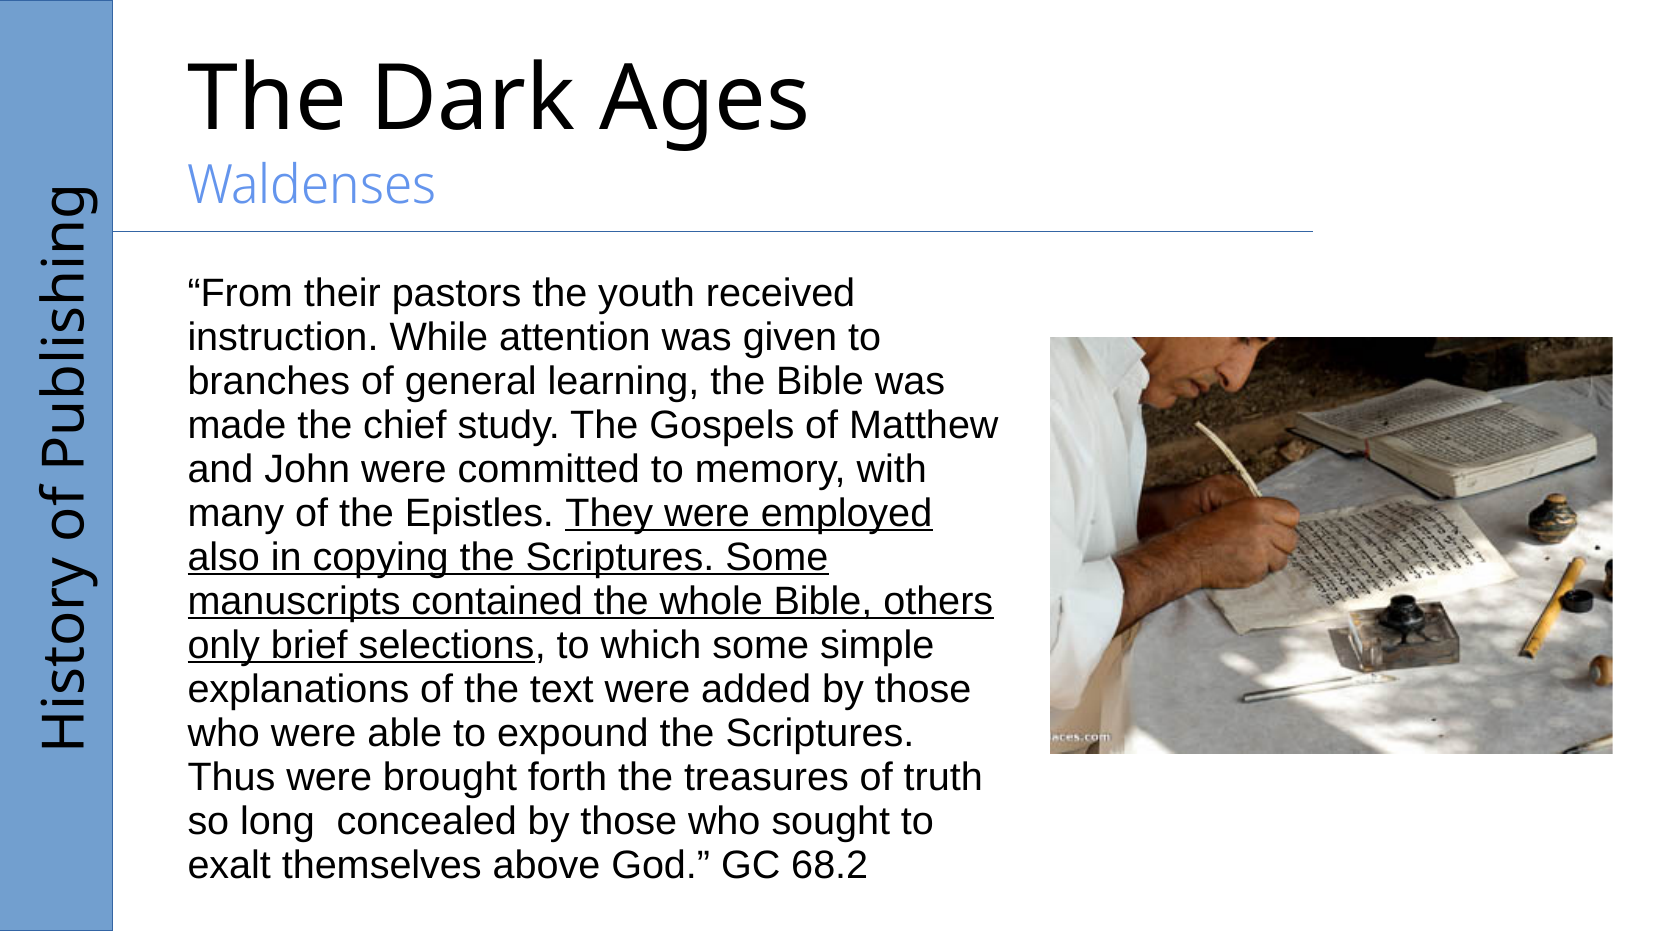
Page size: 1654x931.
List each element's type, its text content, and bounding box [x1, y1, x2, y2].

subtitle “From their pastors the youth received instruction. While attention was given to branches of general learning, the Bible was made the chief study. The Gospels of Matthew and John were committed to memory, with many of the Epistles. They were employed also in copying the Scriptures. Some manuscripts contained the whole Bible, others only brief selections, to which some simple explanations of the text were added by those who were able to expound the Scriptures. Thus were brought forth the treasures of truth so long concealed by those who sought to exalt themselves above God.” GC 68.2 [187, 270, 1013, 887]
text_box [0, 0, 113, 931]
title Waldenses [187, 125, 1571, 239]
title The Dark Ages [187, 33, 1571, 125]
text_box History of Publishing [13, 37, 105, 901]
picture [1050, 337, 1613, 754]
